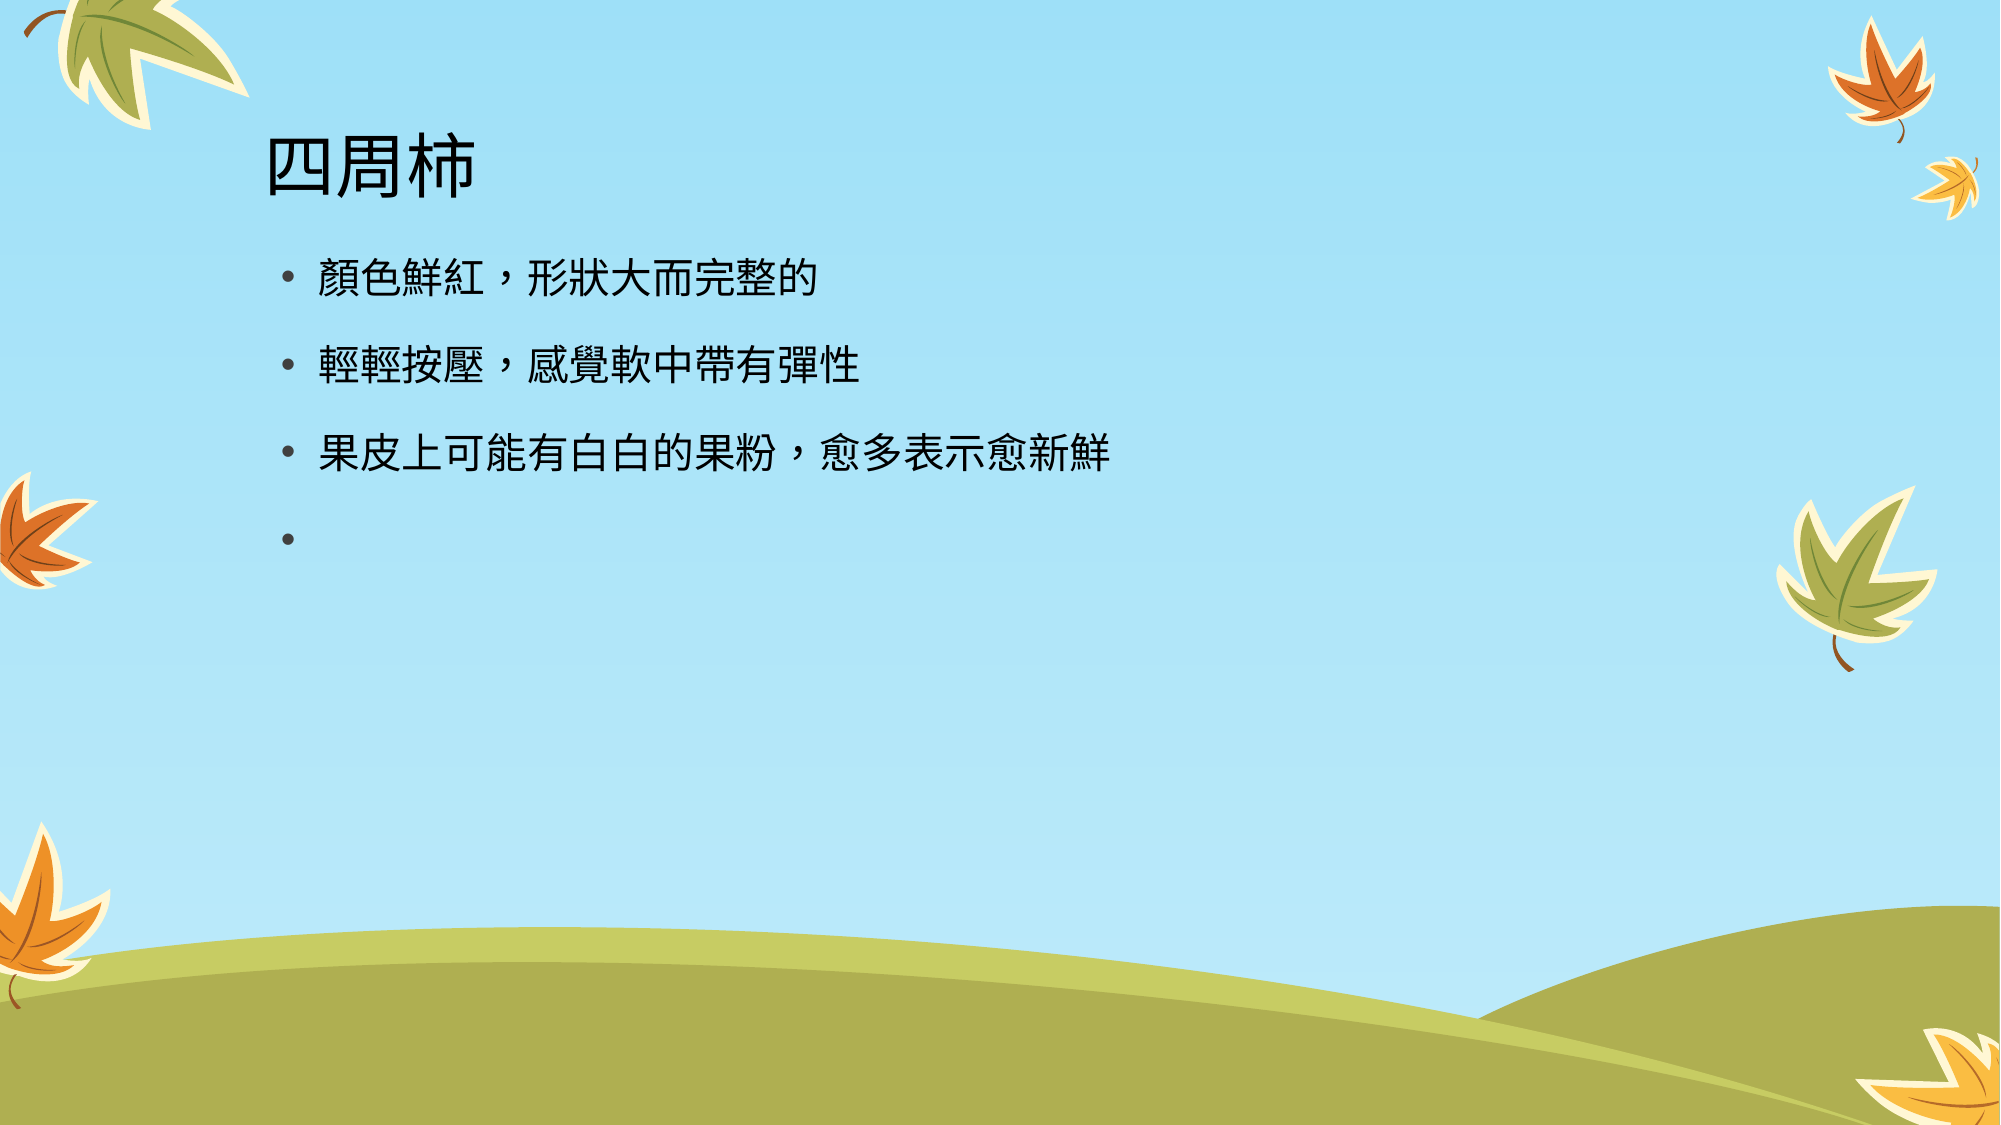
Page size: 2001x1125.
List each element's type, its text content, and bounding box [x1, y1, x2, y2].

list 顏色鮮紅，形狀大而完整的 輕輕按壓，感覺軟中帶有彈性 果皮上可能有白白的果粉，愈多表示愈新鮮 [250, 243, 1750, 926]
title 四周柿 [249, 12, 1749, 216]
